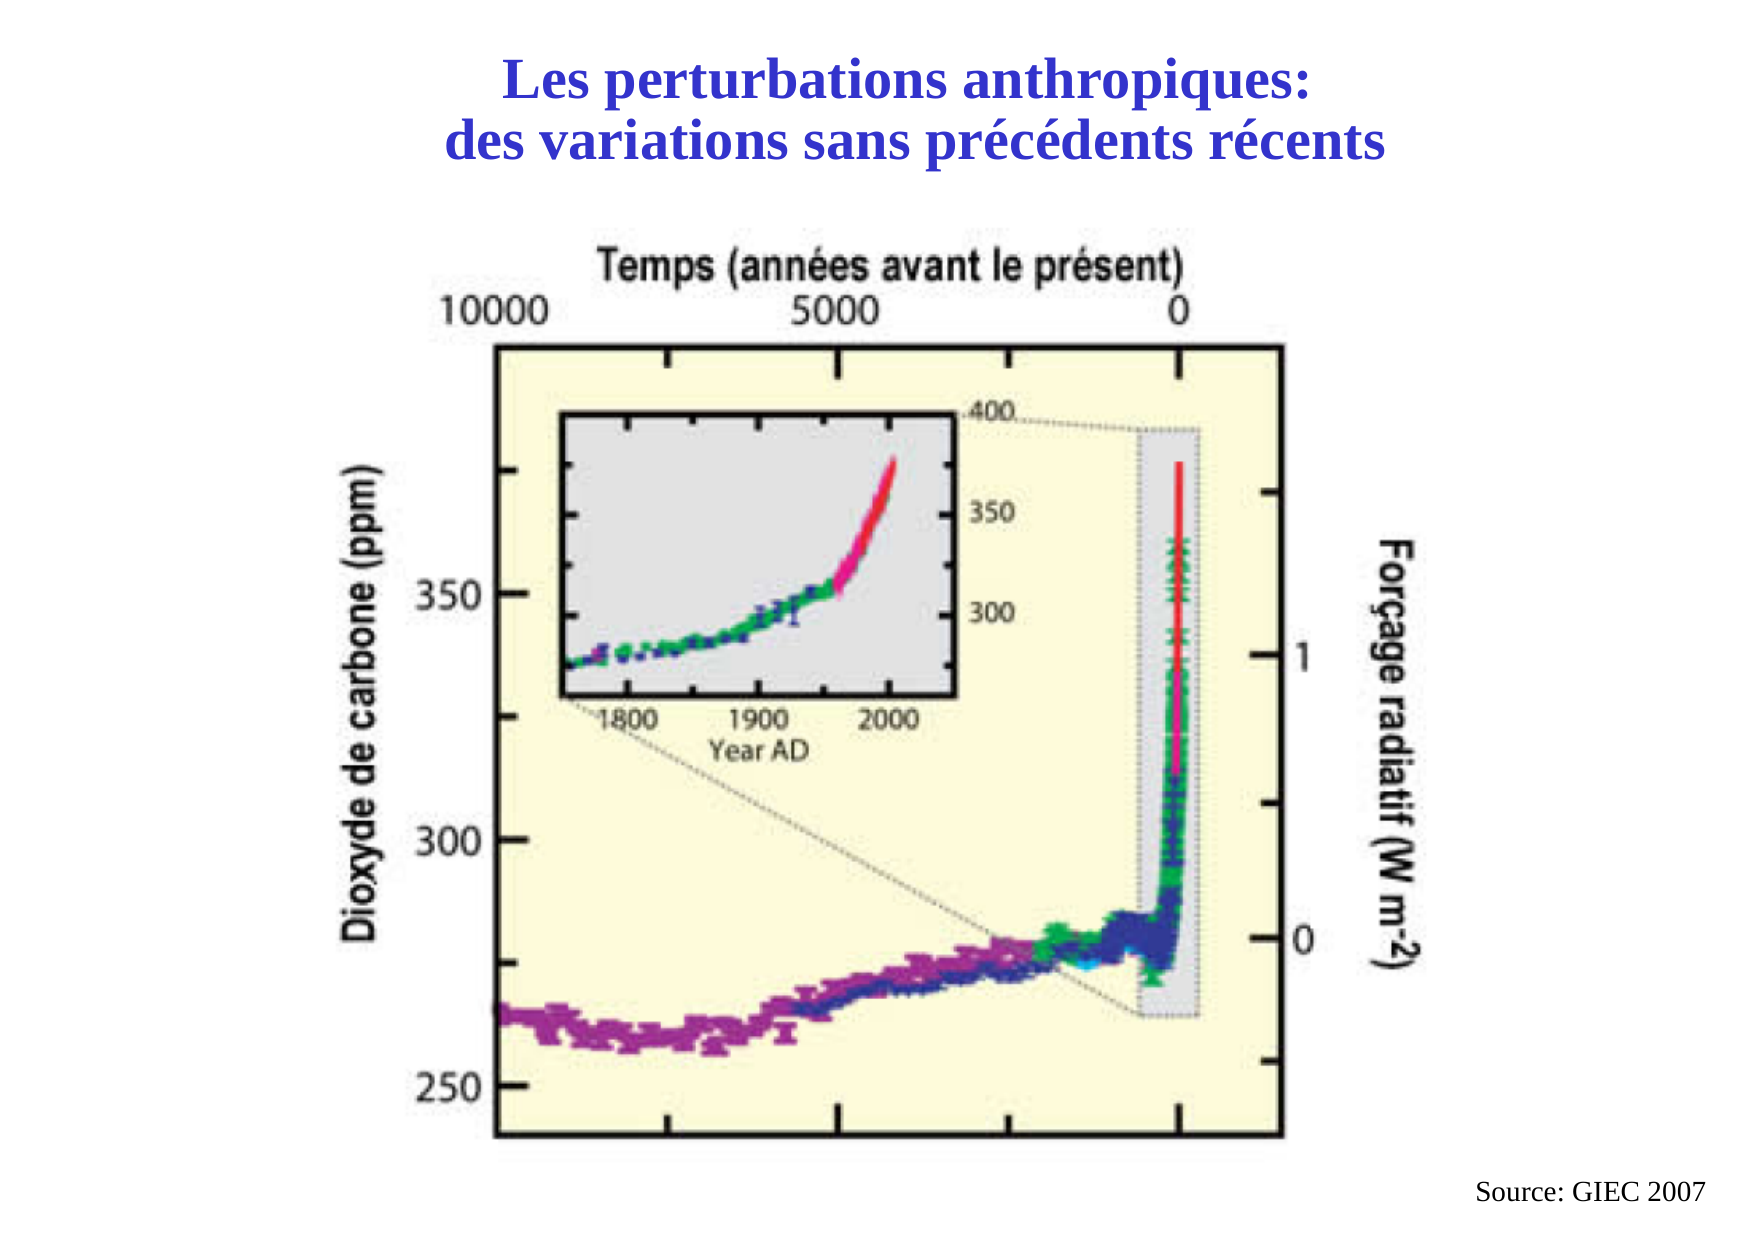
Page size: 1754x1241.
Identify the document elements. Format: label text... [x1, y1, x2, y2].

text_box Source: GIEC 2007 [1223, 1169, 1722, 1216]
picture [298, 225, 1465, 1164]
text_box Les perturbations anthropiques: des variations sans précédents récents [159, 42, 1672, 180]
